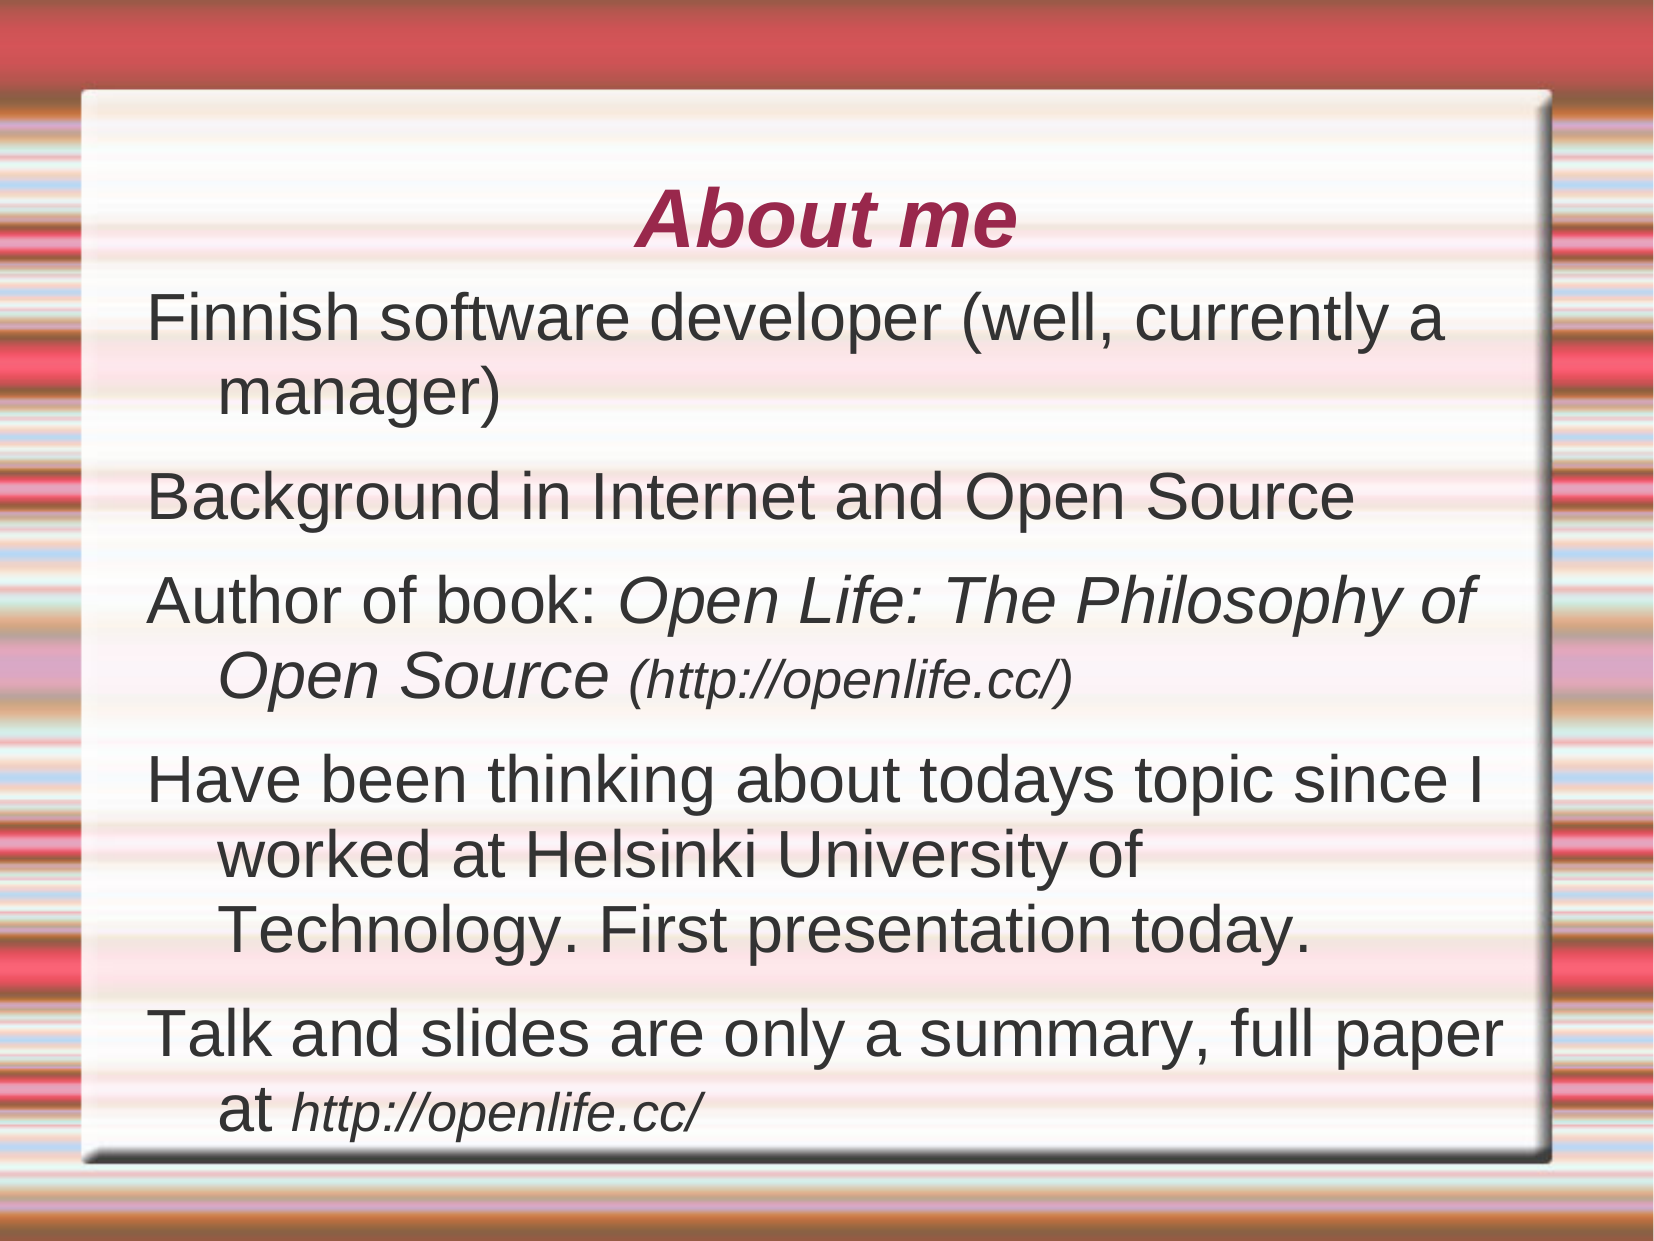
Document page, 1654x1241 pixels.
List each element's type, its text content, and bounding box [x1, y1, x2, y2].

picture [0, 0, 1654, 1241]
title About me [121, 114, 1534, 322]
list Finnish software developer (well, currently a manager) Background in Internet and Open Source Author of book: Open Life: The Philosophy of Open Source (http://openlife.cc/) Have been thinking about todays topic since I worked at Helsinki University of Technology. First presentation today. Talk and slides are only a summary, full paper at http://openlife.cc/ [134, 279, 1516, 1146]
